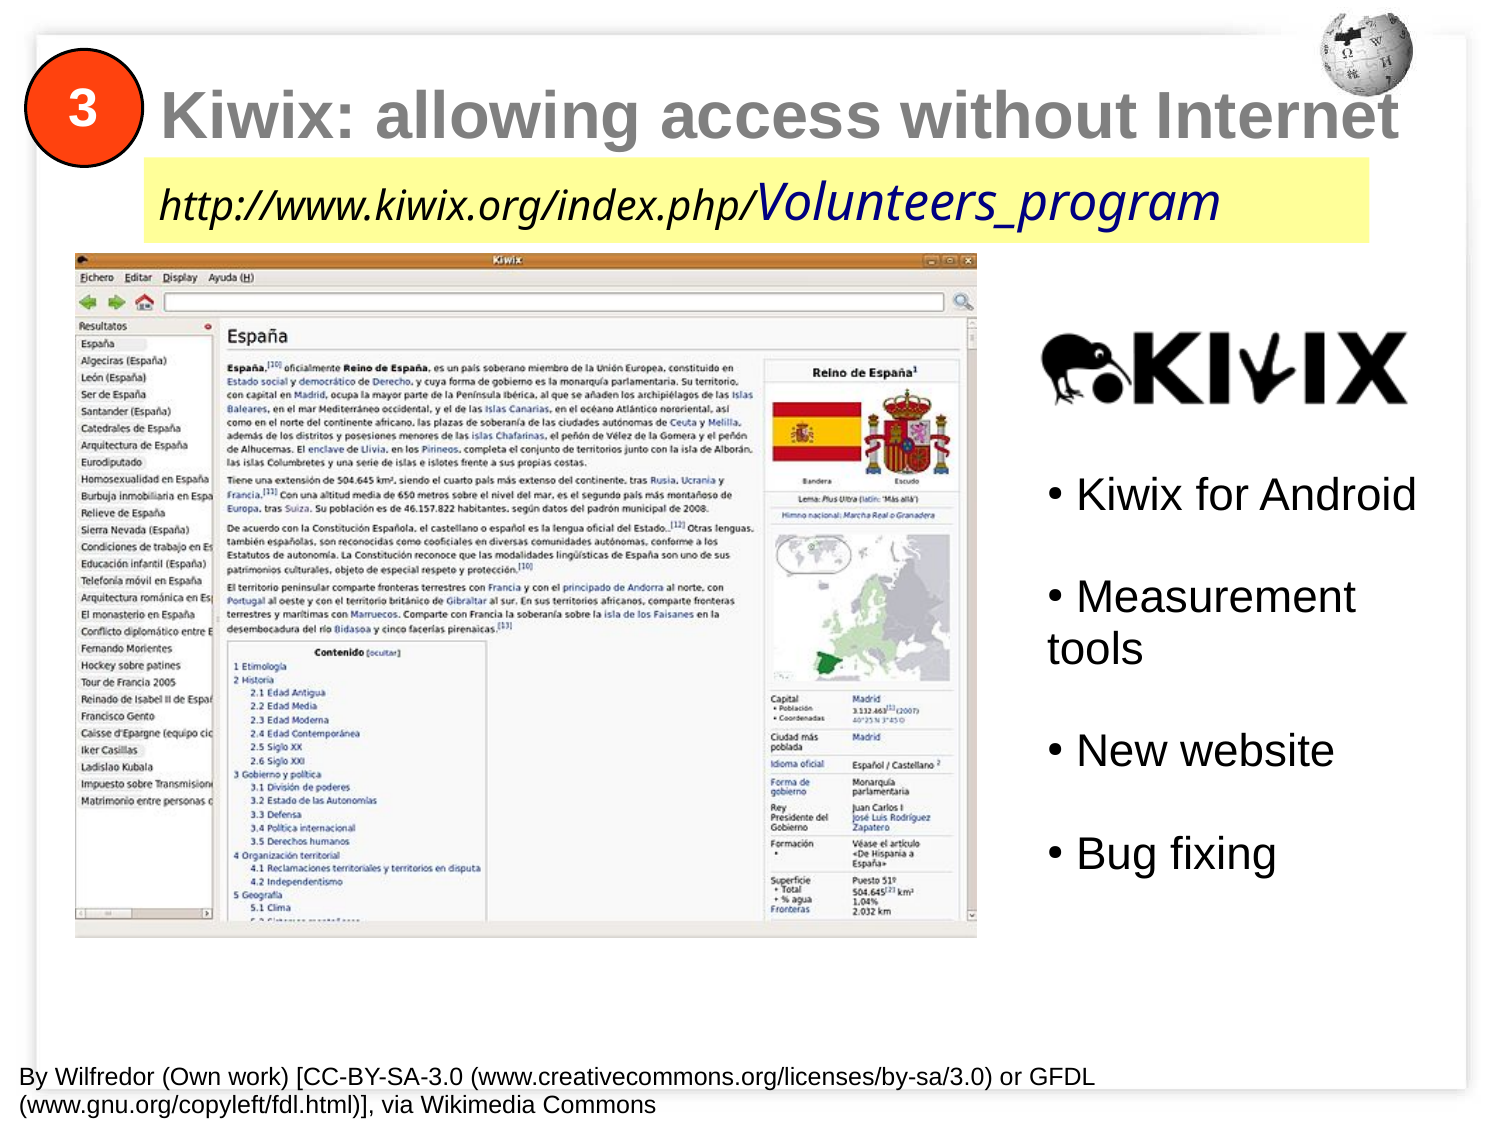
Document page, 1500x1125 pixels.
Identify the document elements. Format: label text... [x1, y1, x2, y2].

text_box By Wilfredor (Own work) [CC-BY-SA-3.0 (www.creativecommons.org/licenses/by-sa/3.0) or GFDL (www.gnu.org/copyleft/fdl.html)], via Wikimedia Commons [3, 1055, 1126, 1125]
text_box Kiwix: allowing access without Internet [87, 40, 1475, 184]
text_box 3 [25, 49, 143, 167]
picture [0, 0, 1500, 1125]
text_box http://www.kiwix.org/index.php/Volunteers_program [143, 184, 1370, 233]
text_box Kiwix for Android Measurement tools New website Bug fixing [1032, 461, 1445, 989]
